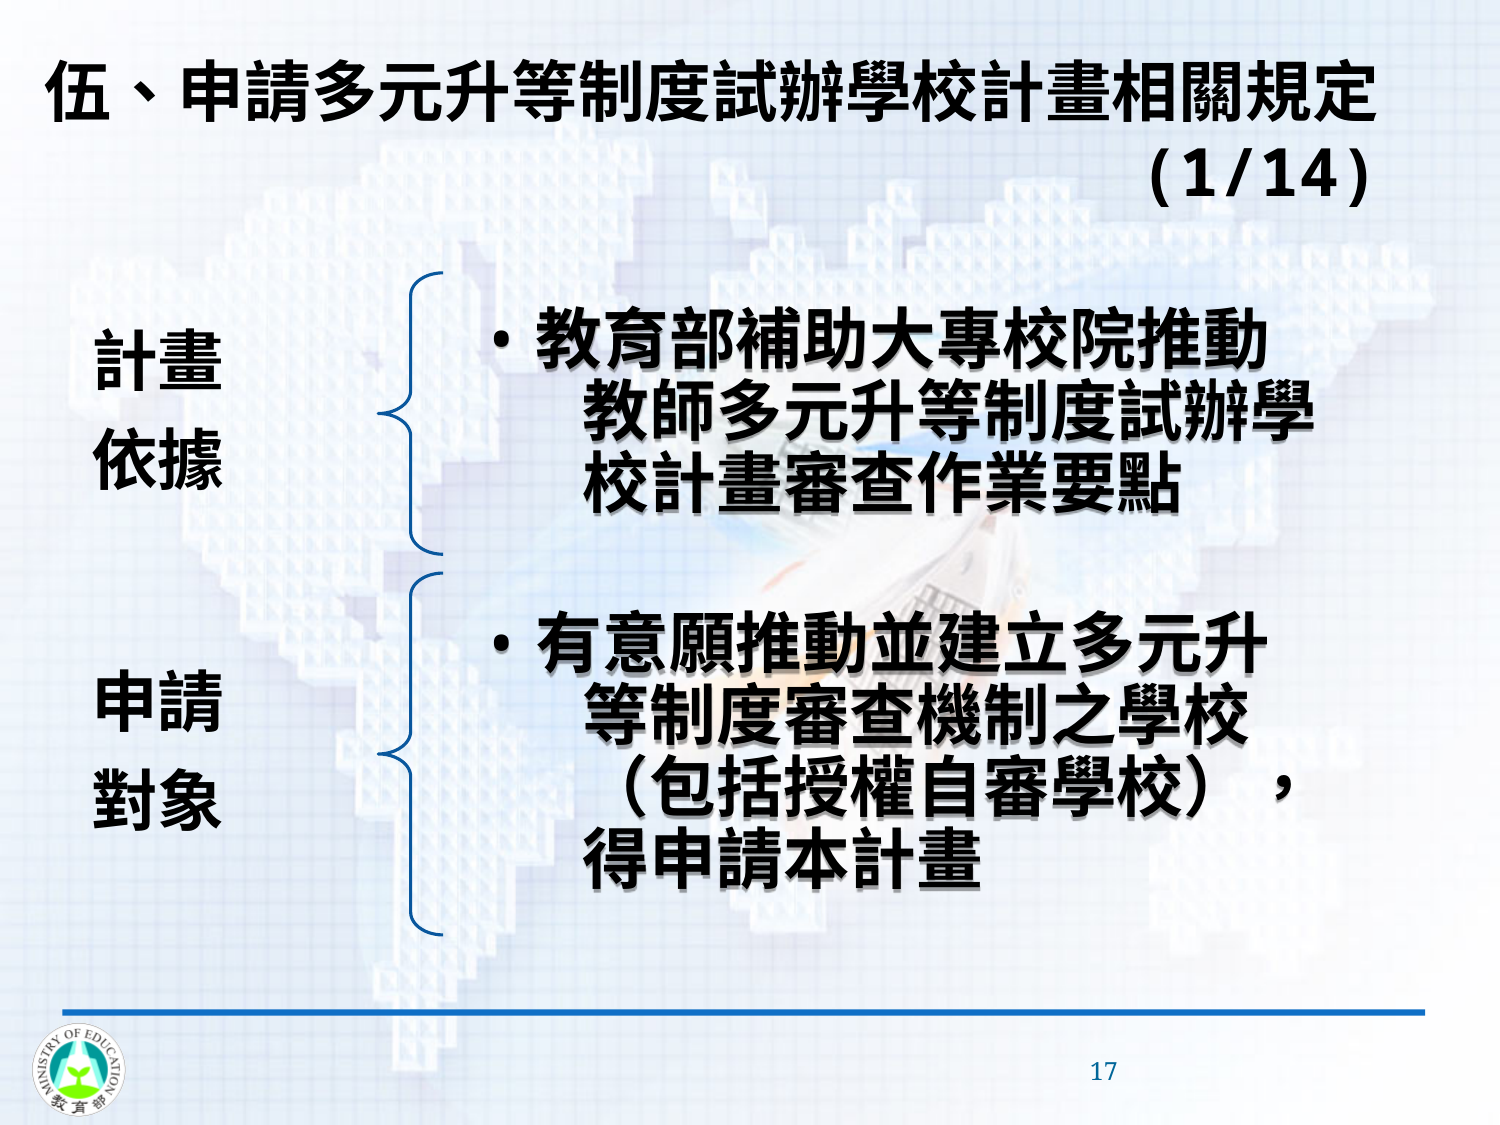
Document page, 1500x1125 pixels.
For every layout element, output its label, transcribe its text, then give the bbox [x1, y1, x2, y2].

text_box 教育部補助大專校院推動教師多元升等制度試辦學校計畫審查作業要點 [469, 272, 1352, 555]
text_box 計畫 依據 [53, 306, 379, 521]
text_box 伍、申請多元升等制度試辦學校計畫相關規定 (1/14) [29, 43, 1435, 218]
text_box [1074, 1042, 1426, 1103]
text_box 申請 對象 [53, 646, 379, 862]
text_box 有意願推動並建立多元升等制度審查機制之學校（包括授權自審學校），得申請本計畫 [469, 573, 1352, 935]
